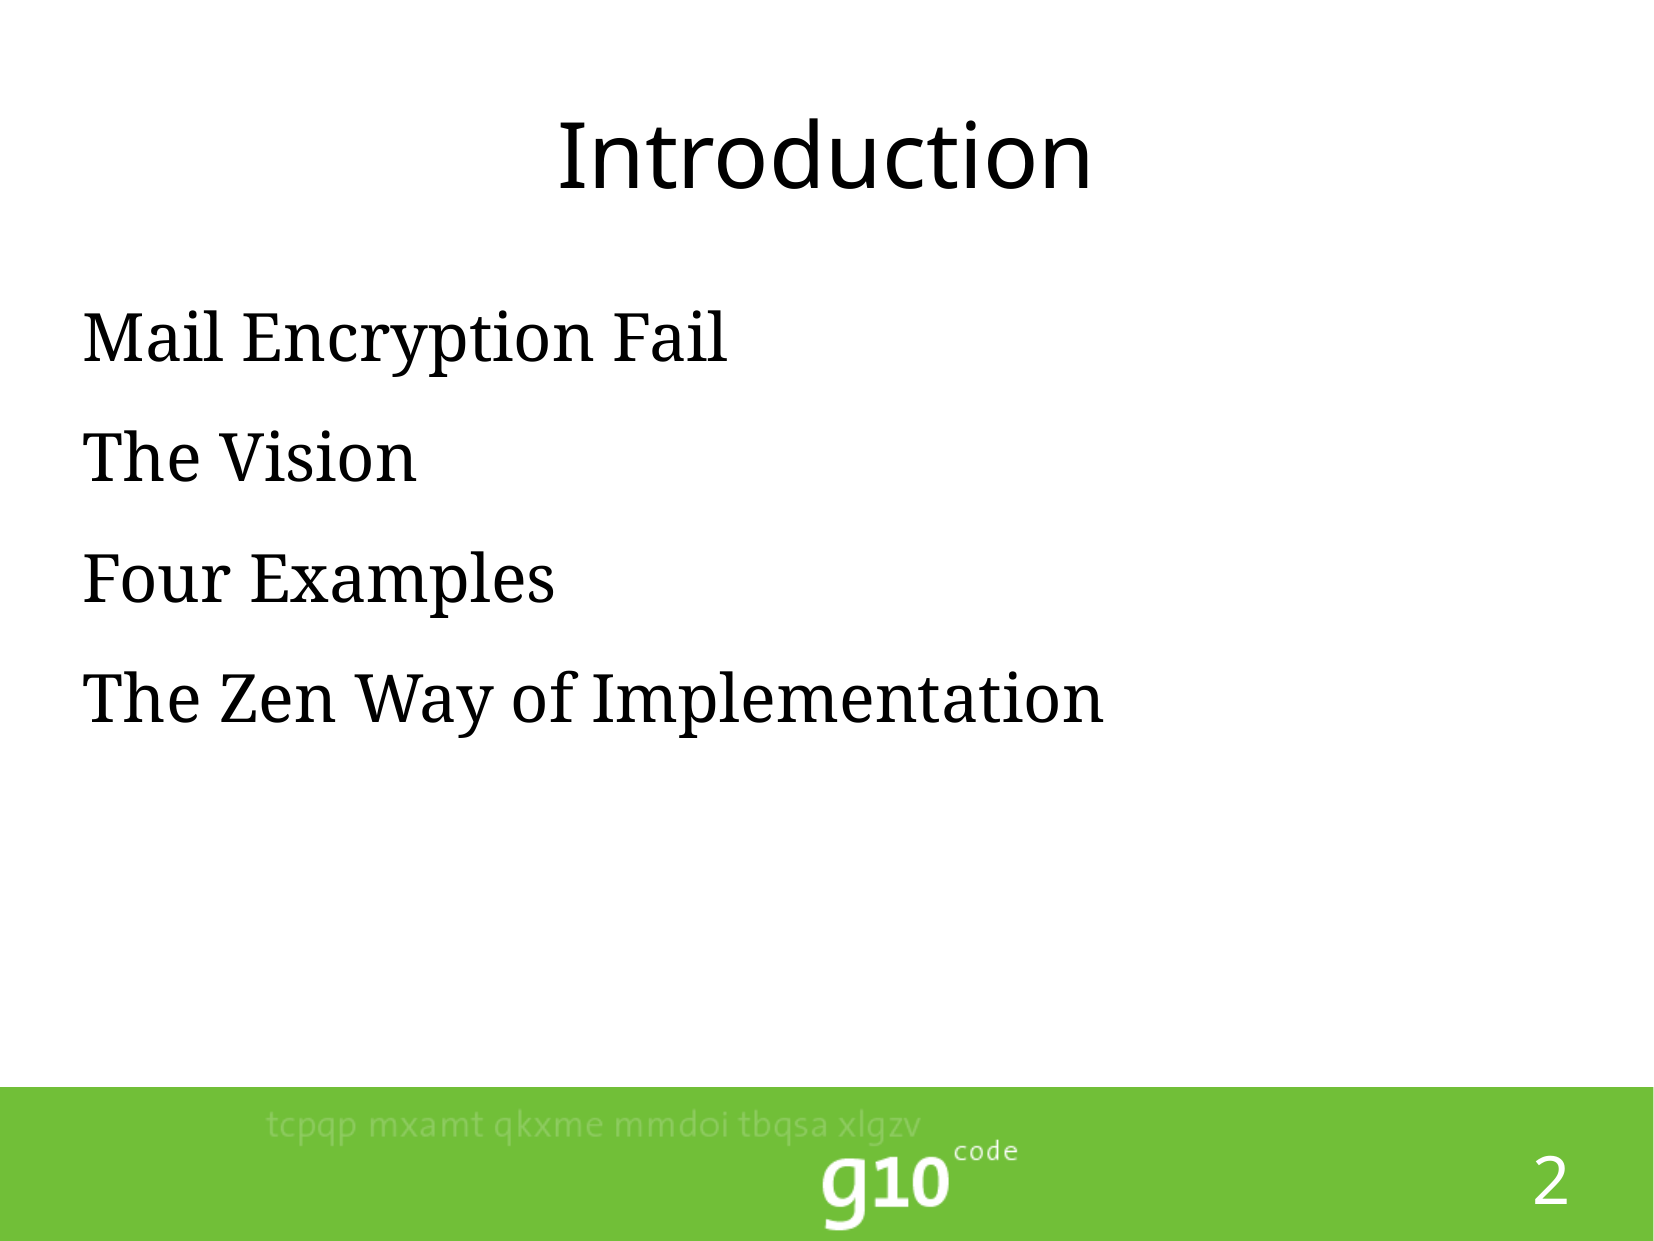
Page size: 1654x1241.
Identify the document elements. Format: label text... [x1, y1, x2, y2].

title Introduction [82, 49, 1571, 257]
list Mail Encryption Fail The Vision Four Examples The Zen Way of Implementation [82, 290, 1571, 1109]
picture [0, 1087, 1654, 1241]
